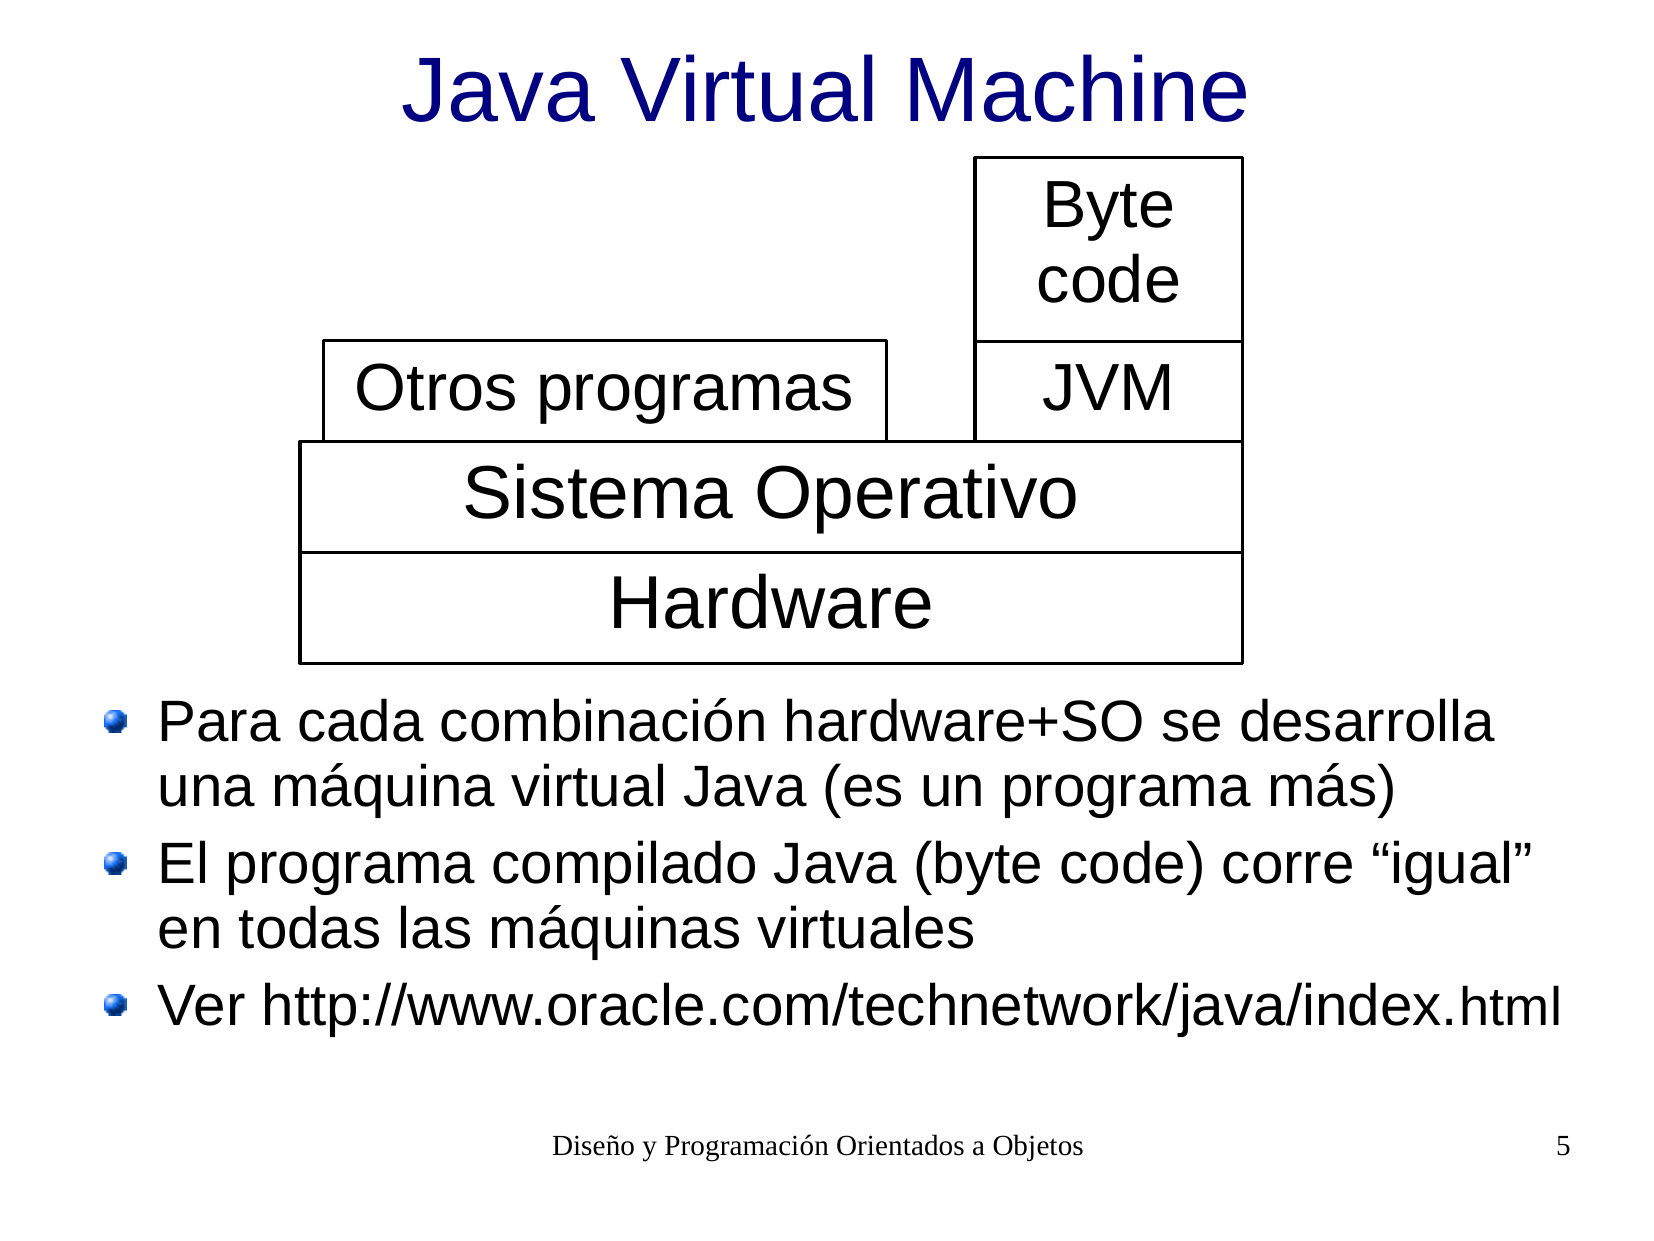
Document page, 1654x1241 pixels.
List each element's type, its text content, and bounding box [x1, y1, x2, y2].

title Java Virtual Machine [82, 32, 1571, 147]
text_box Hardware [300, 554, 1243, 664]
text_box Otros programas [323, 340, 887, 442]
text_box JVM [975, 343, 1243, 442]
list Para cada combinación hardware+SO se desarrolla una máquina virtual Java (es un programa más) El programa compilado Java (byte code) corre “igual” en todas las máquinas virtuales Ver http://www.oracle.com/technetwork/java/index.html [86, 688, 1576, 1139]
text_box Byte code [975, 157, 1243, 342]
text_box Sistema Operativo [300, 441, 1243, 553]
